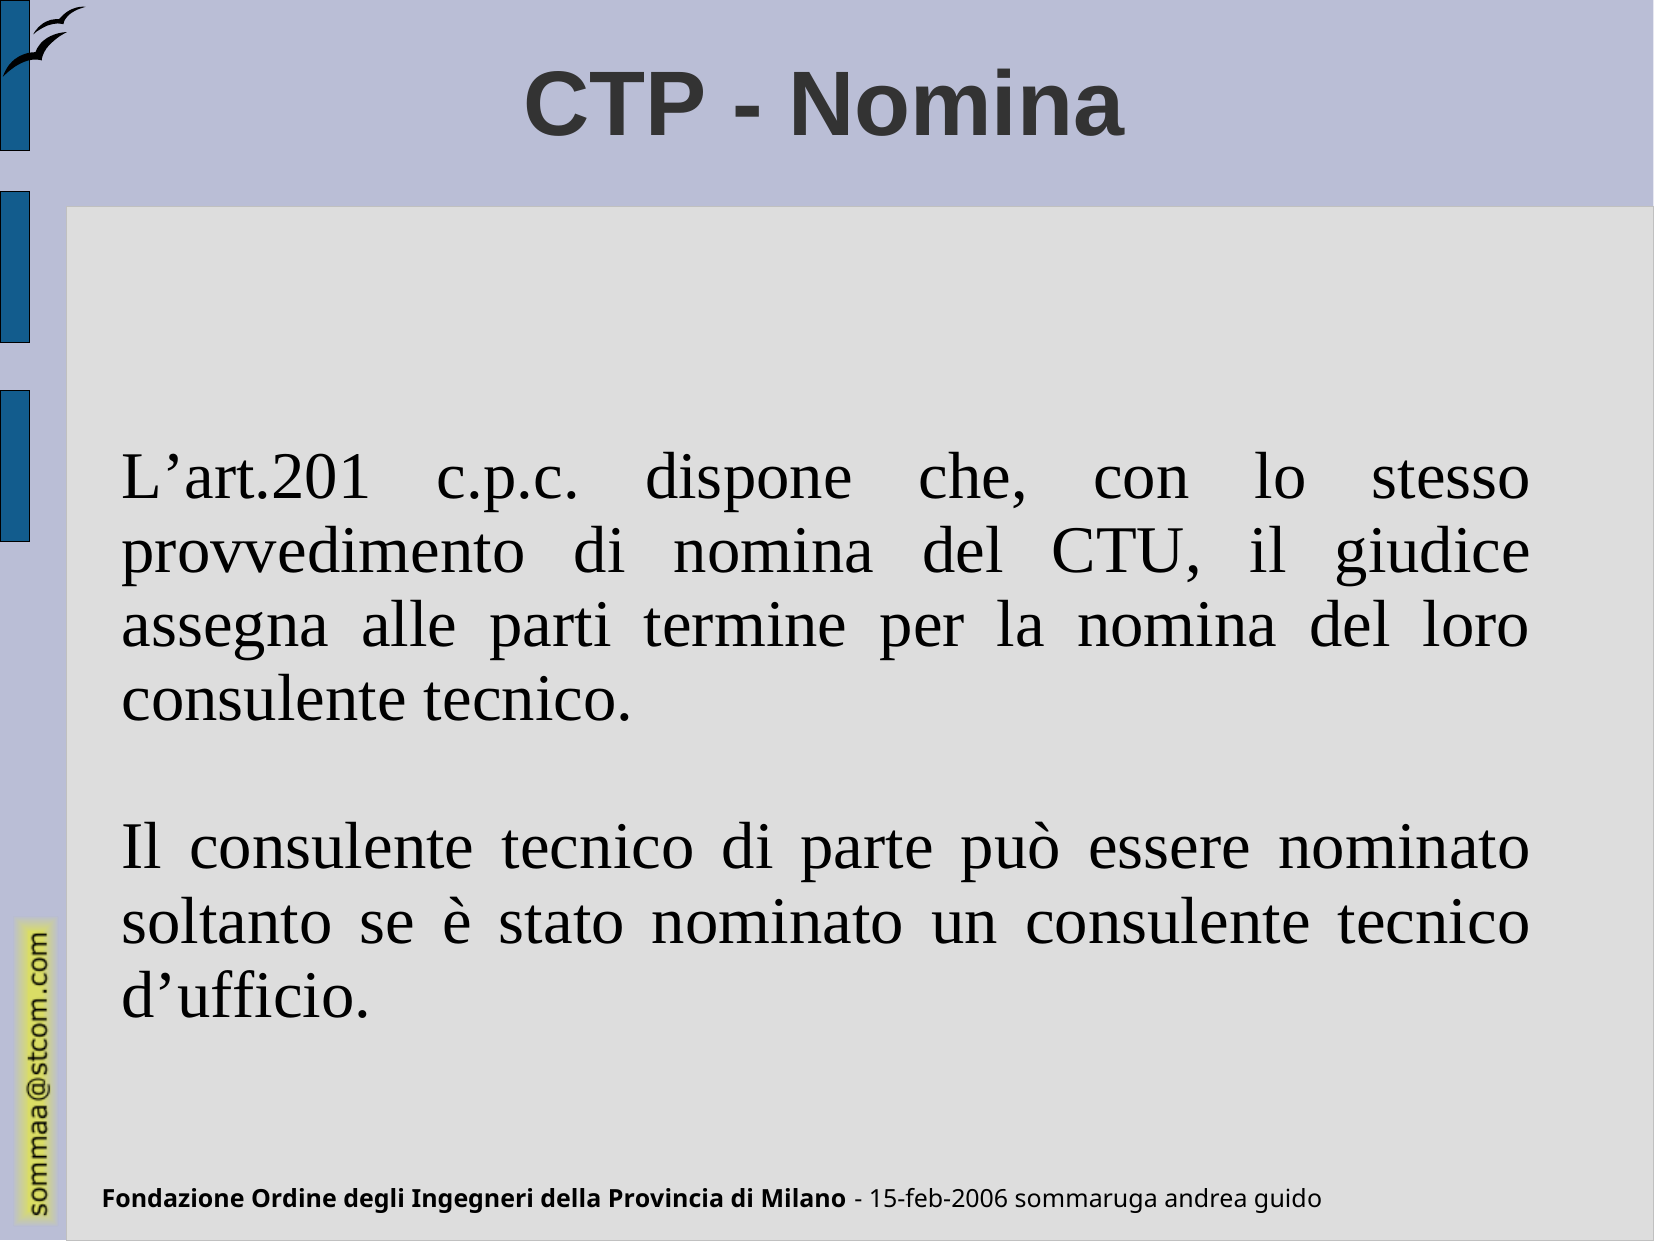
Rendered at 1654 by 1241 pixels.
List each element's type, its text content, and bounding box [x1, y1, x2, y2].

picture [12, 915, 60, 1228]
title CTP - Nomina [118, 0, 1531, 208]
subtitle L’art.201 c.p.c. dispone che, con lo stesso provvedimento di nomina del CTU, il giudice assegna alle parti termine per la nomina del loro consulente tecnico. Il consulente tecnico di parte può essere nominato soltanto se è stato nominato un consulente tecnico d’ufficio. [121, 344, 1534, 1127]
